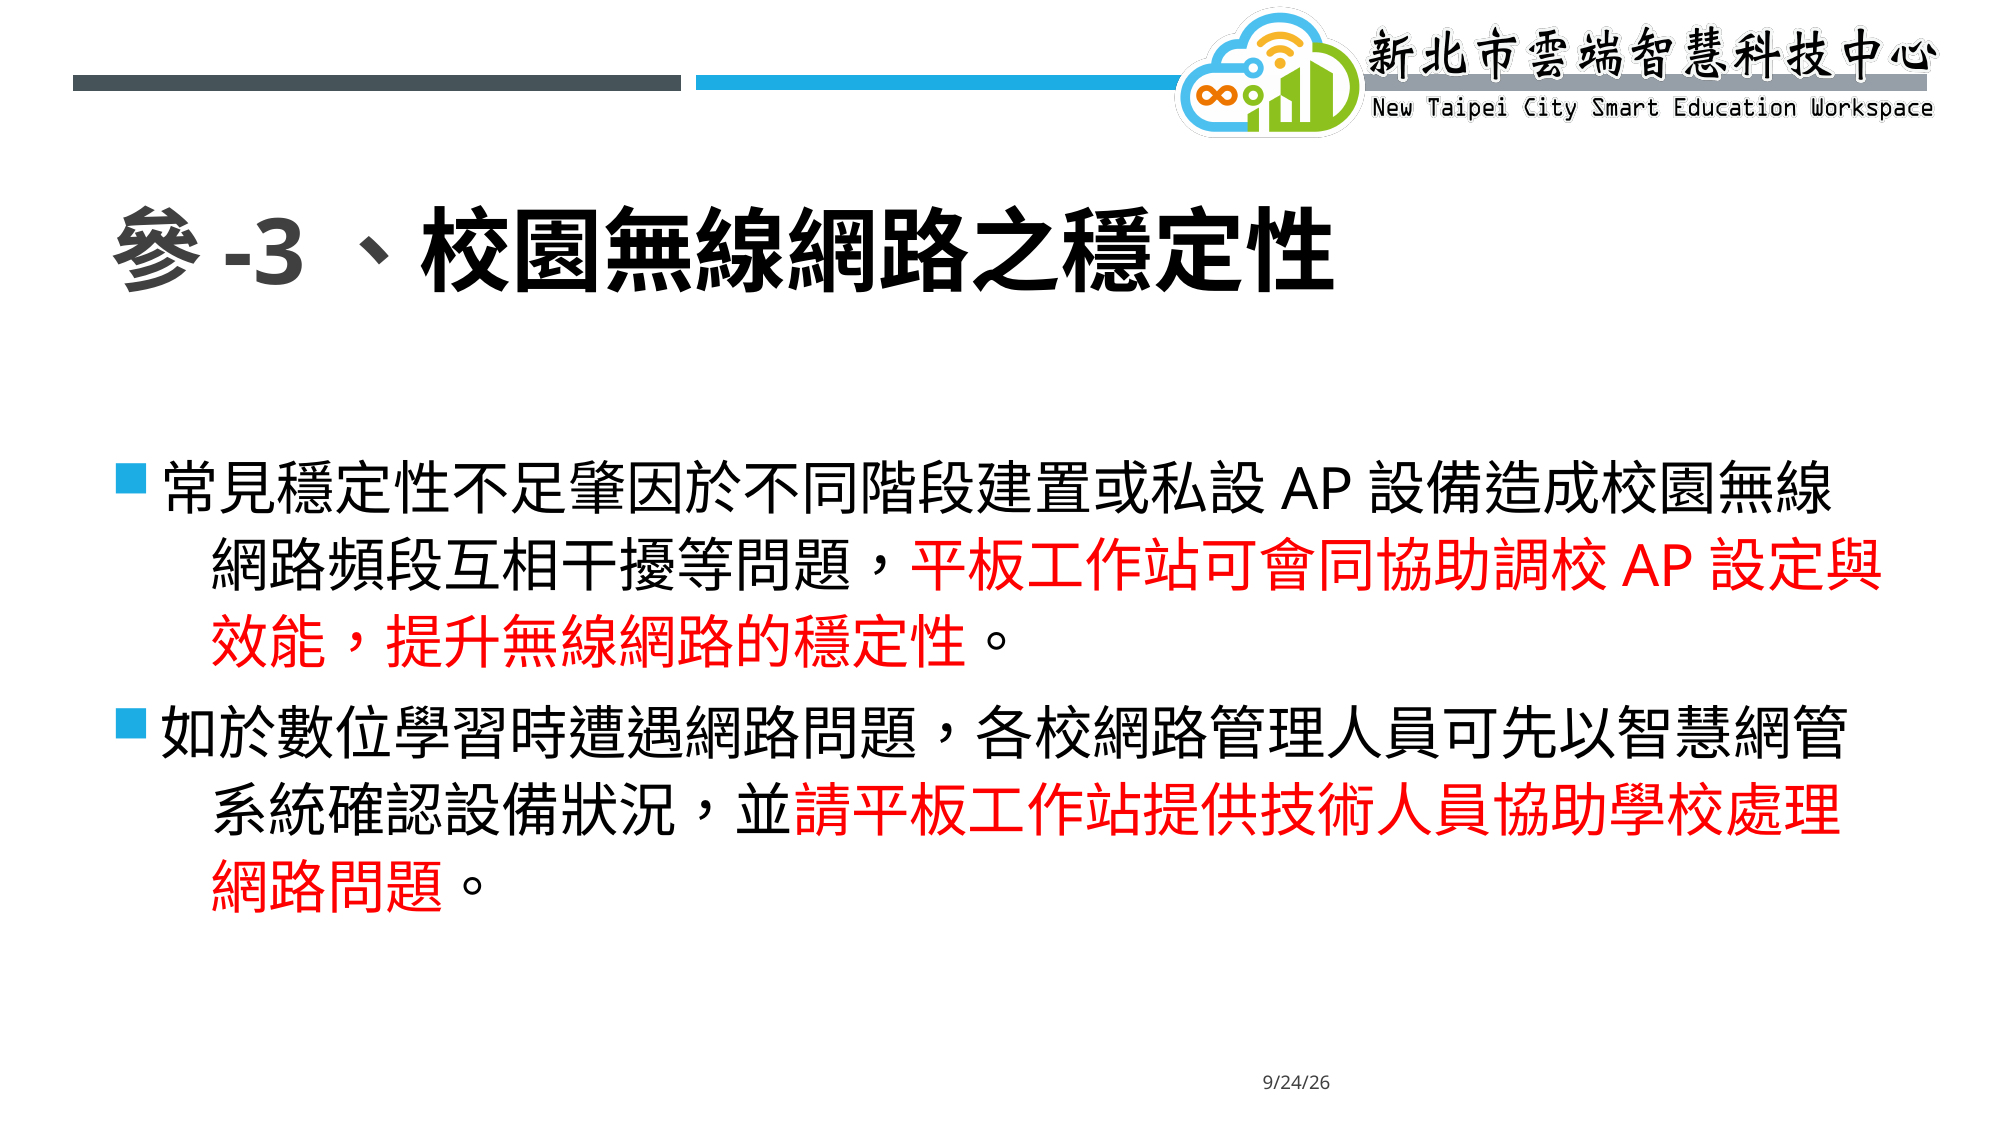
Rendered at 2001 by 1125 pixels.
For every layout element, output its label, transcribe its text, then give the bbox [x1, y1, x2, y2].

title 參-3、校園無線網路之穩定性 [95, 115, 1905, 311]
text_box 2022/9/29 [1247, 1053, 1715, 1114]
picture [1169, 2, 1947, 145]
list 常見穩定性不足肇因於不同階段建置或私設AP設備造成校園無線網路頻段互相干擾等問題，平板工作站可會同協助調校AP設定與效能，提升無線網路的穩定性。 如於數位學習時遭遇網路問題，各校網路管理人員可先以智慧網管系統確認設備狀況，並請平板工作站提供技術人員協助學校處理網路問題。 [95, 383, 1905, 981]
